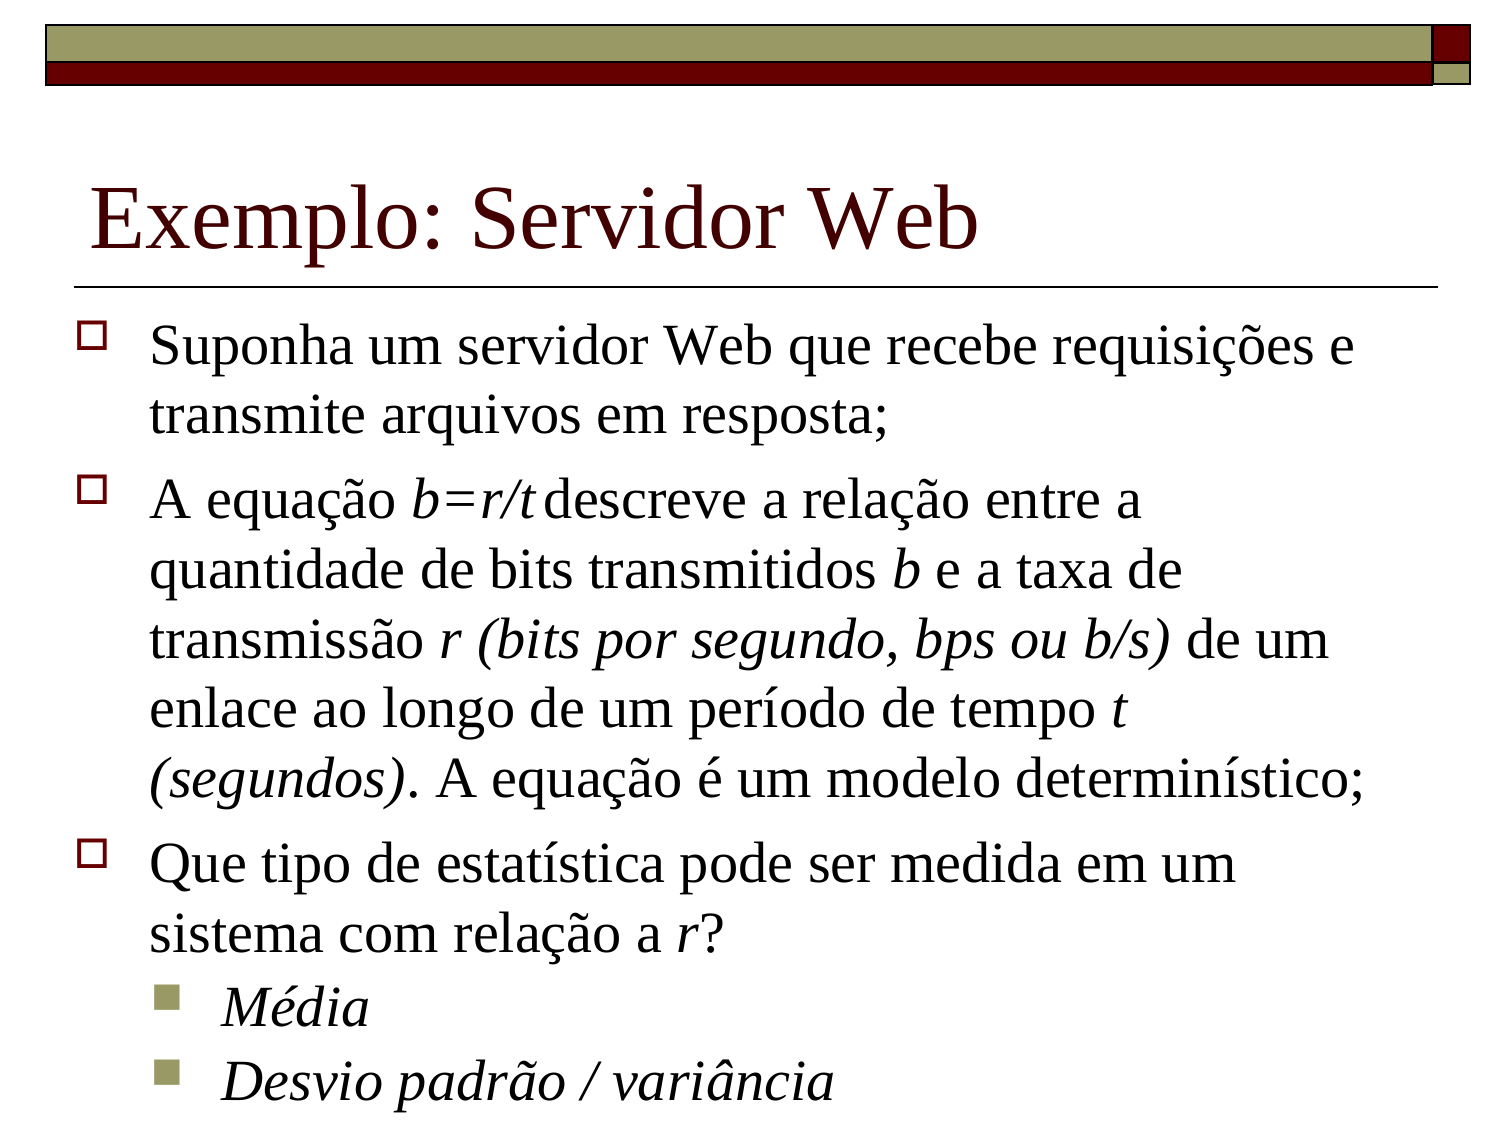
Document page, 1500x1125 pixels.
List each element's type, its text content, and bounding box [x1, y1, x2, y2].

title Exemplo: Servidor Web [75, 87, 1426, 275]
list Suponha um servidor Web que recebe requisições e transmite arquivos em resposta; A equação b=r/t descreve a relação entre a quantidade de bits transmitidos b e a taxa de transmissão r (bits por segundo, bps ou b/s) de um enlace ao longo de um período de tempo t (segundos). A equação é um modelo determinístico; Que tipo de estatística pode ser medida em um sistema com relação a r? Média Desvio padrão / variância [59, 298, 1410, 1125]
